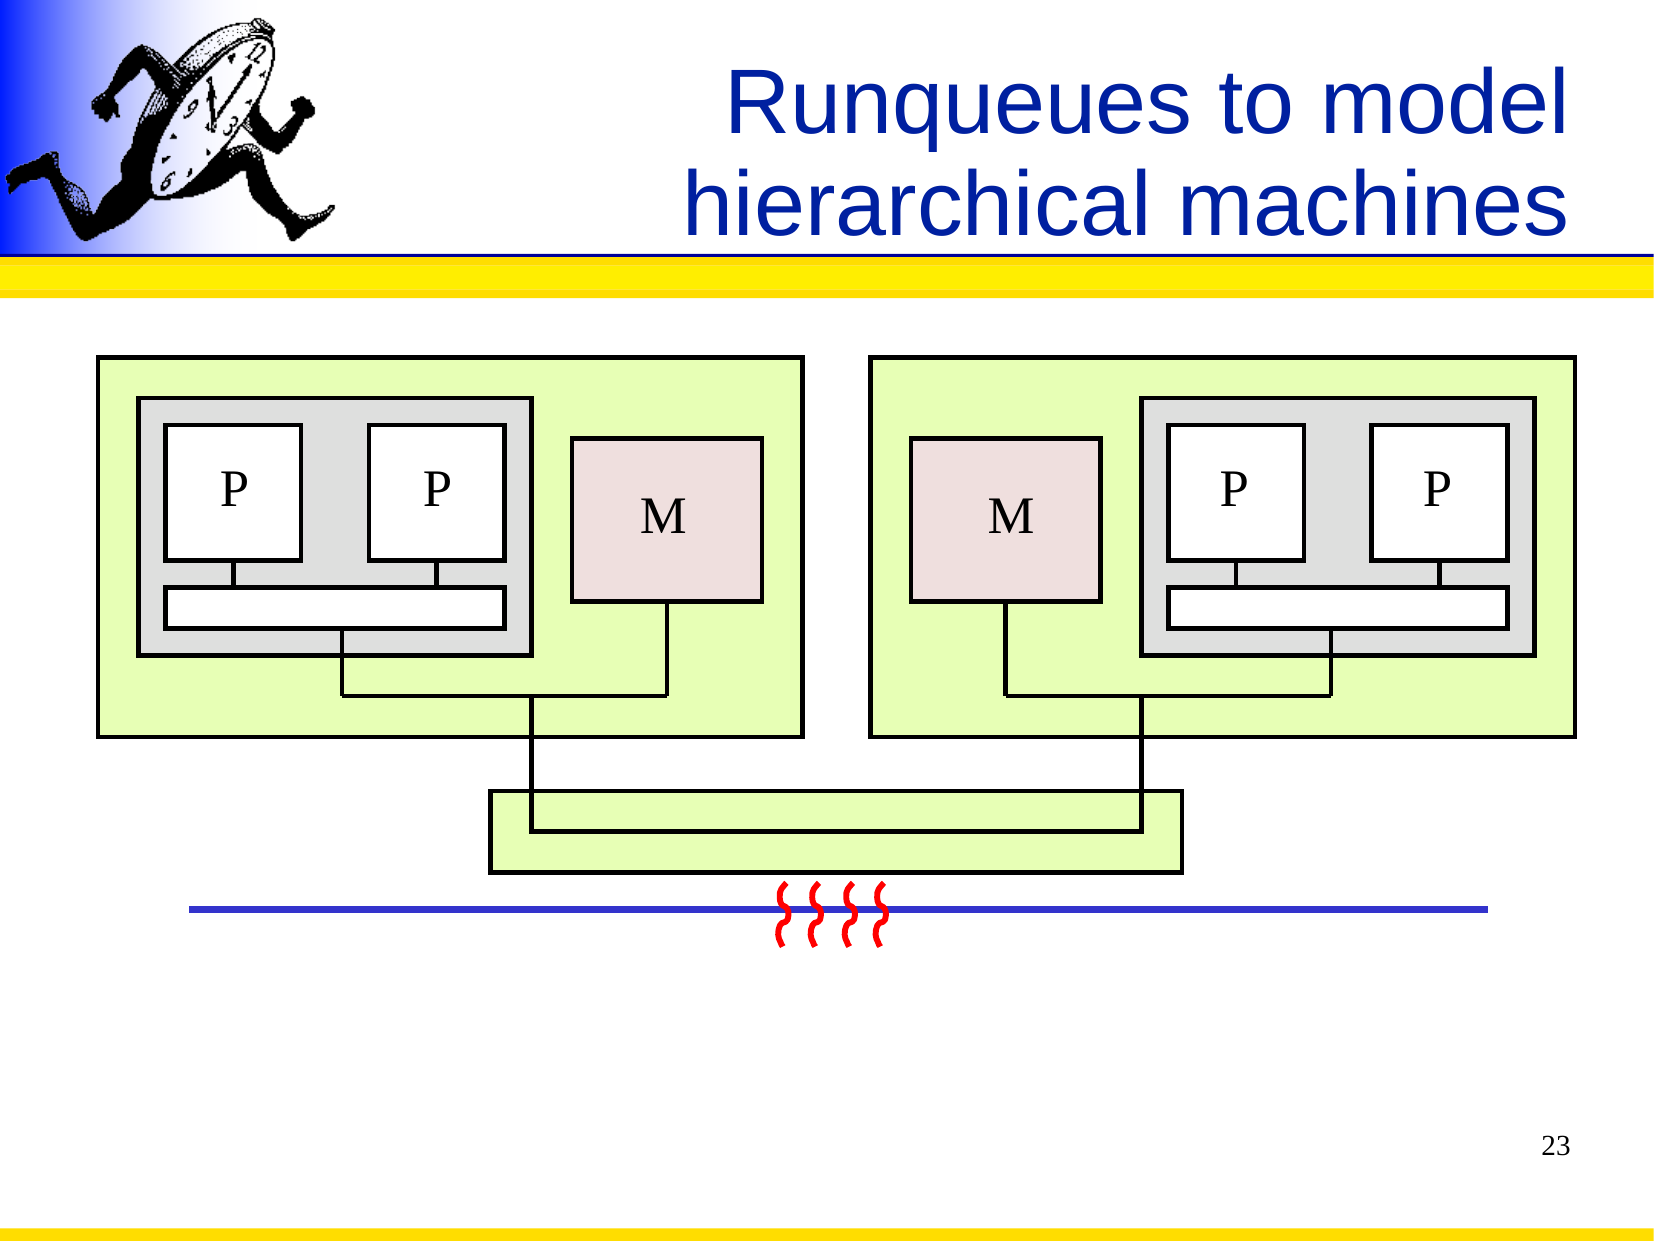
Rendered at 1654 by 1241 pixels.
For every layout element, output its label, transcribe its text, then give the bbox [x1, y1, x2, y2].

picture [4, 9, 343, 253]
title Runqueues to model hierarchical machines [372, 49, 1571, 257]
picture [79, 339, 1594, 891]
